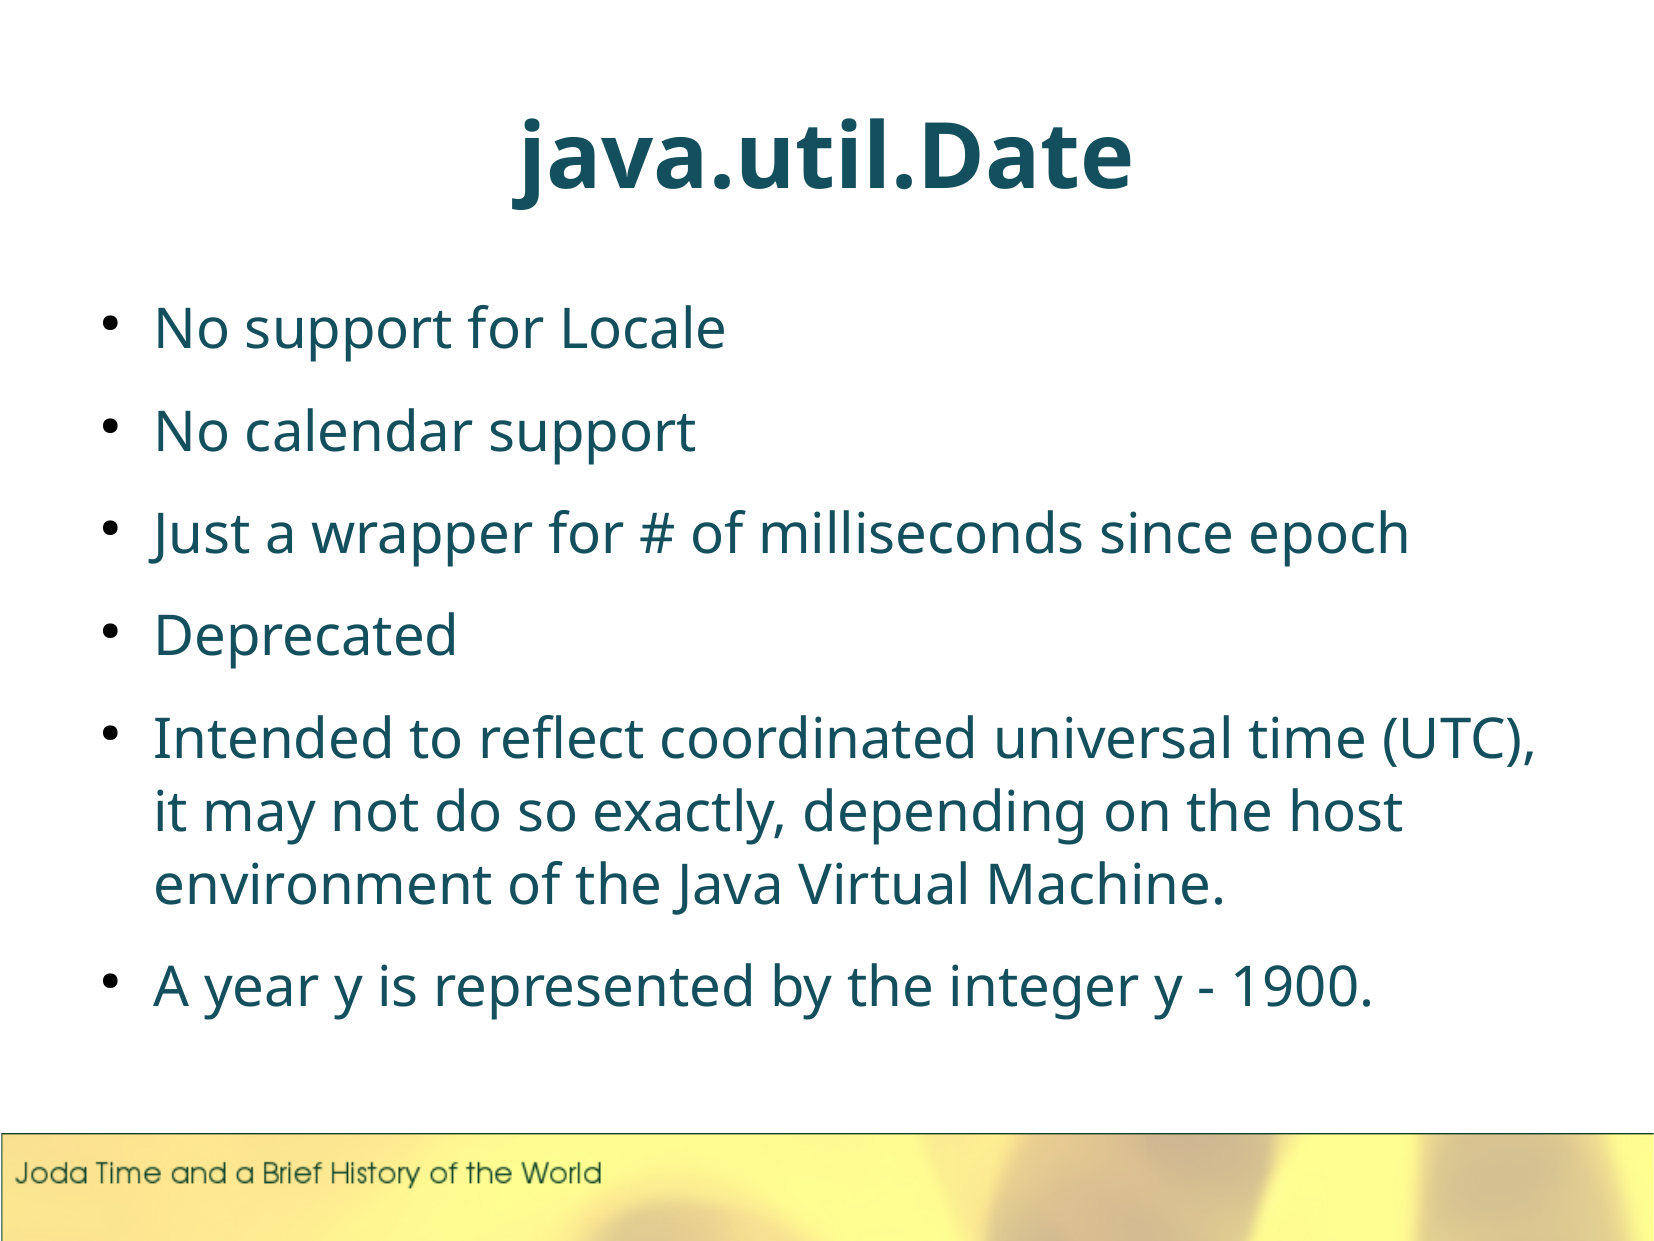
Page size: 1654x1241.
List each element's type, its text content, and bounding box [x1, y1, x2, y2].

picture [1, 1133, 1654, 1241]
list No support for Locale No calendar support Just a wrapper for # of milliseconds since epoch Deprecated Intended to reflect coordinated universal time (UTC), it may not do so exactly, depending on the host environment of the Java Virtual Machine. A year y is represented by the integer y - 1900. [82, 290, 1571, 1109]
title java.util.Date [82, 49, 1571, 257]
